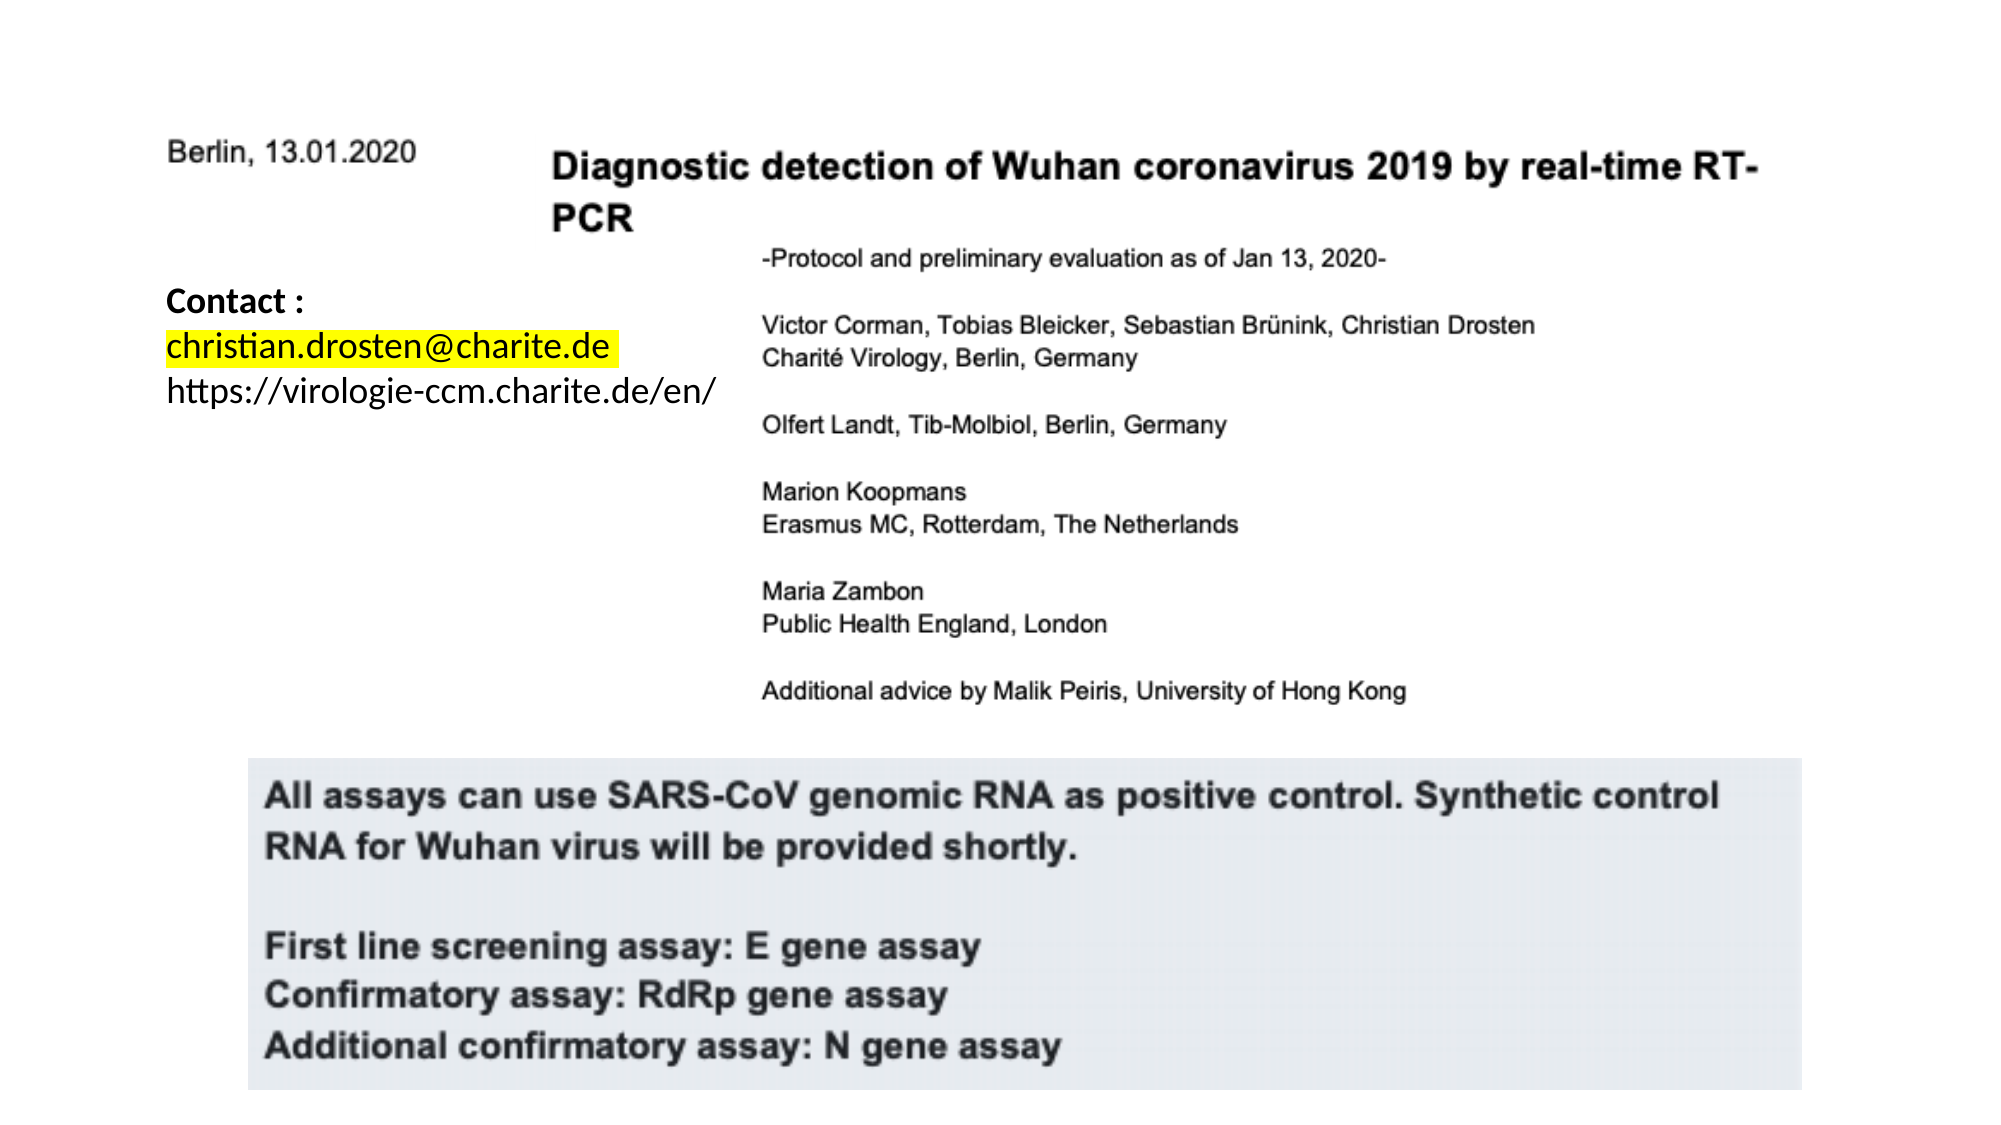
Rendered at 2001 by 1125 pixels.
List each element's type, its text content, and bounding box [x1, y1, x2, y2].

picture [142, 125, 435, 184]
picture [534, 134, 1769, 729]
text_box Contact : christian.drosten@charite.de https://virologie-ccm.charite.de/en/ [151, 268, 751, 418]
picture [248, 758, 1802, 1090]
